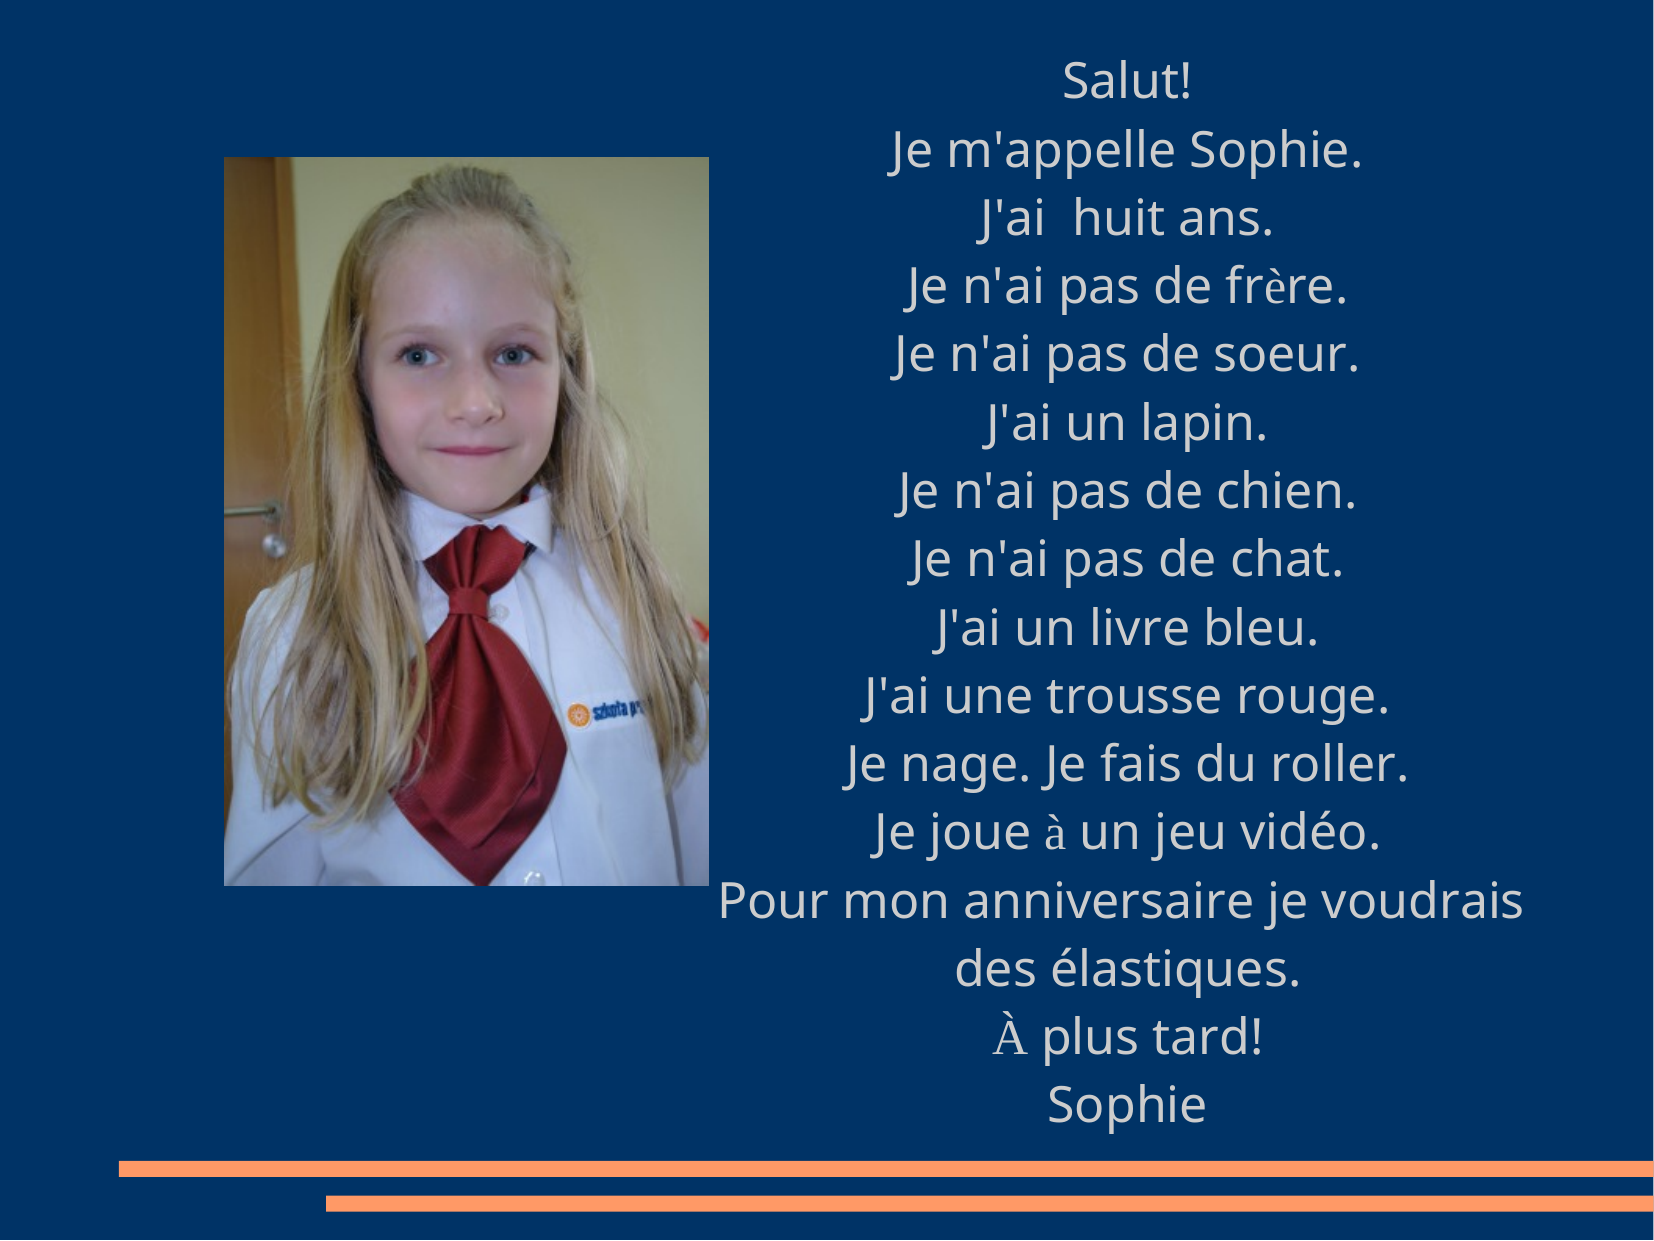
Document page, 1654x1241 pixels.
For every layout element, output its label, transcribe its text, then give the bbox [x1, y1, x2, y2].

subtitle Salut! Je m'appelle Sophie. J'ai huit ans. Je n'ai pas de frère. Je n'ai pas de soeur. J'ai un lapin. Je n'ai pas de chien. Je n'ai pas de chat. J'ai un livre bleu. J'ai une trousse rouge. Je nage. Je fais du roller. Je joue à un jeu vidéo. Pour mon anniversaire je voudrais des élastiques. À plus tard! Sophie [625, 103, 1630, 1080]
picture [224, 157, 709, 886]
